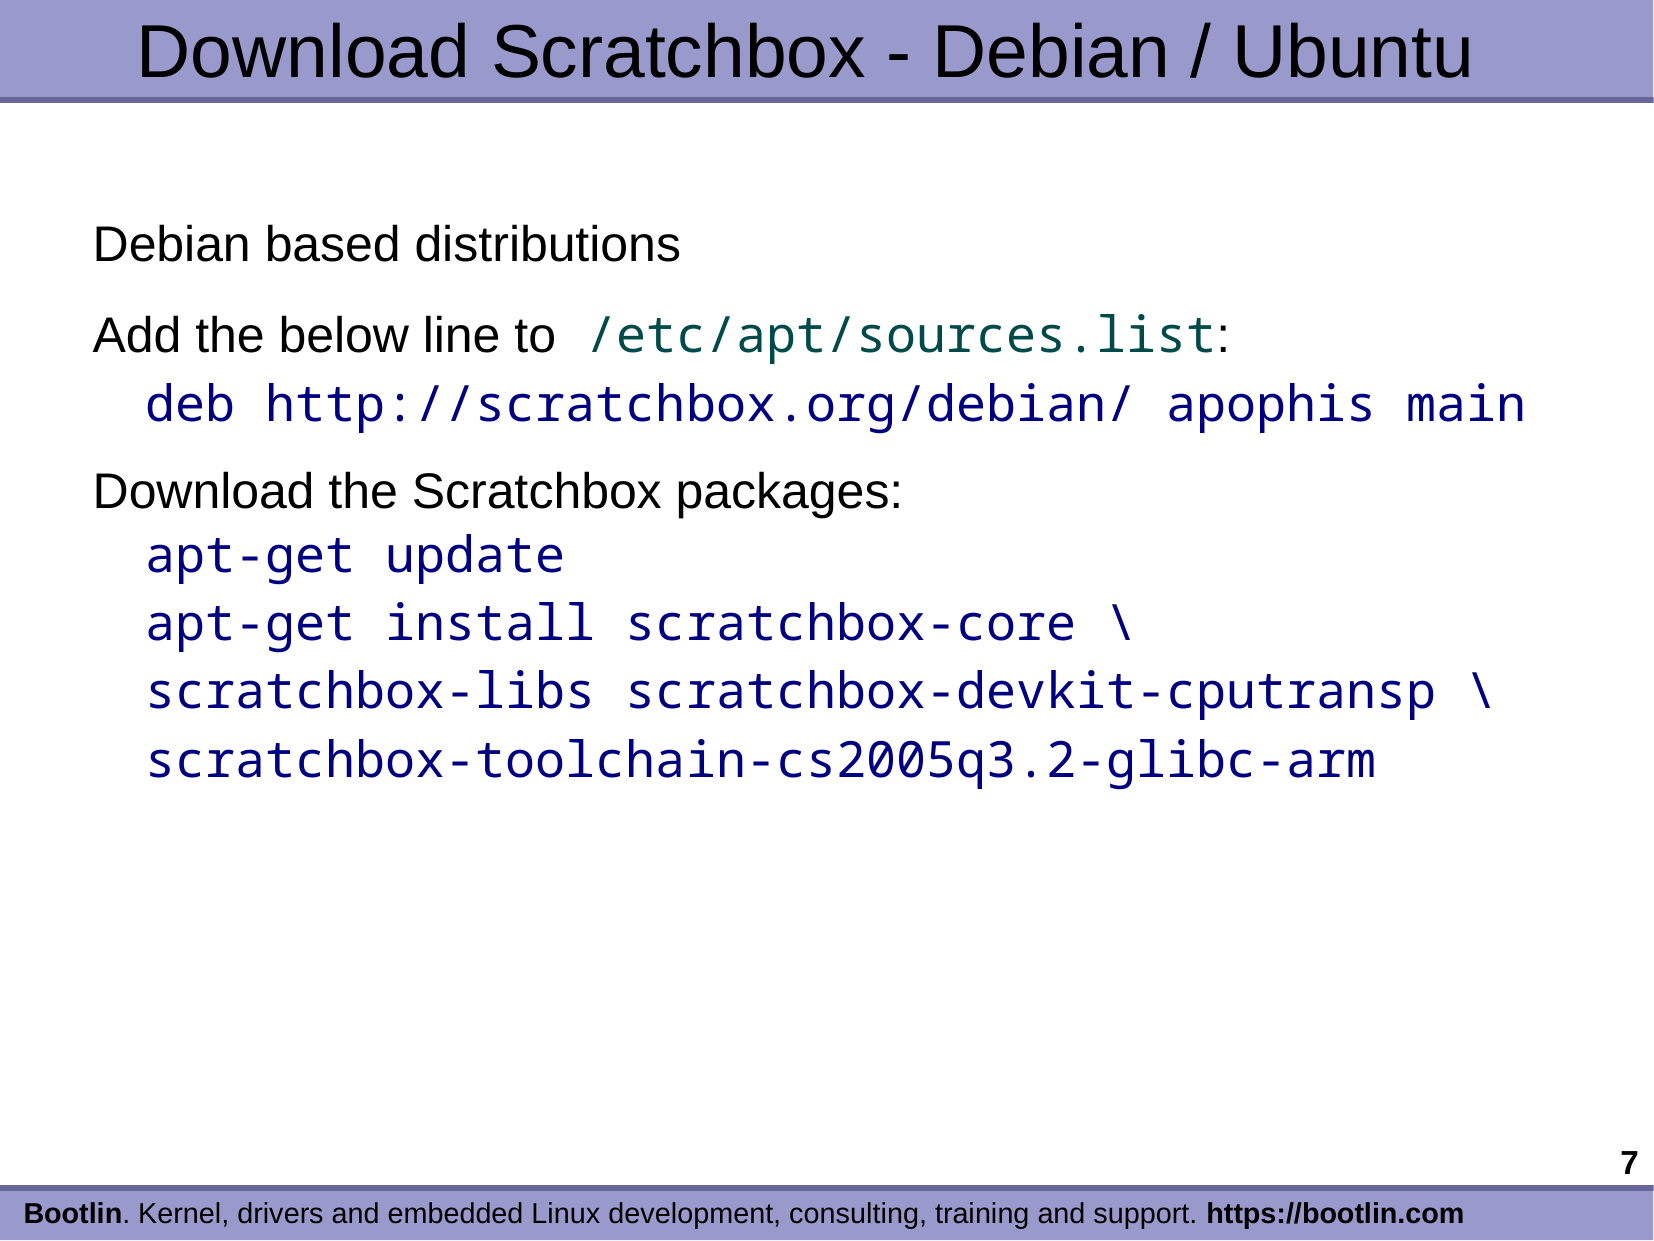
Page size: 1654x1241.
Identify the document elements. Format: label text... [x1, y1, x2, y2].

list Debian based distributions Add the below line to /etc/apt/sources.list: deb http://scratchbox.org/debian/ apophis main Download the Scratchbox packages: apt-get update apt-get install scratchbox-core \ scratchbox-libs scratchbox-devkit-cputransp \ scratchbox-toolchain-cs2005q3.2-glibc-arm [75, 216, 1576, 1066]
title Download Scratchbox - Debian / Ubuntu [60, 5, 1551, 97]
